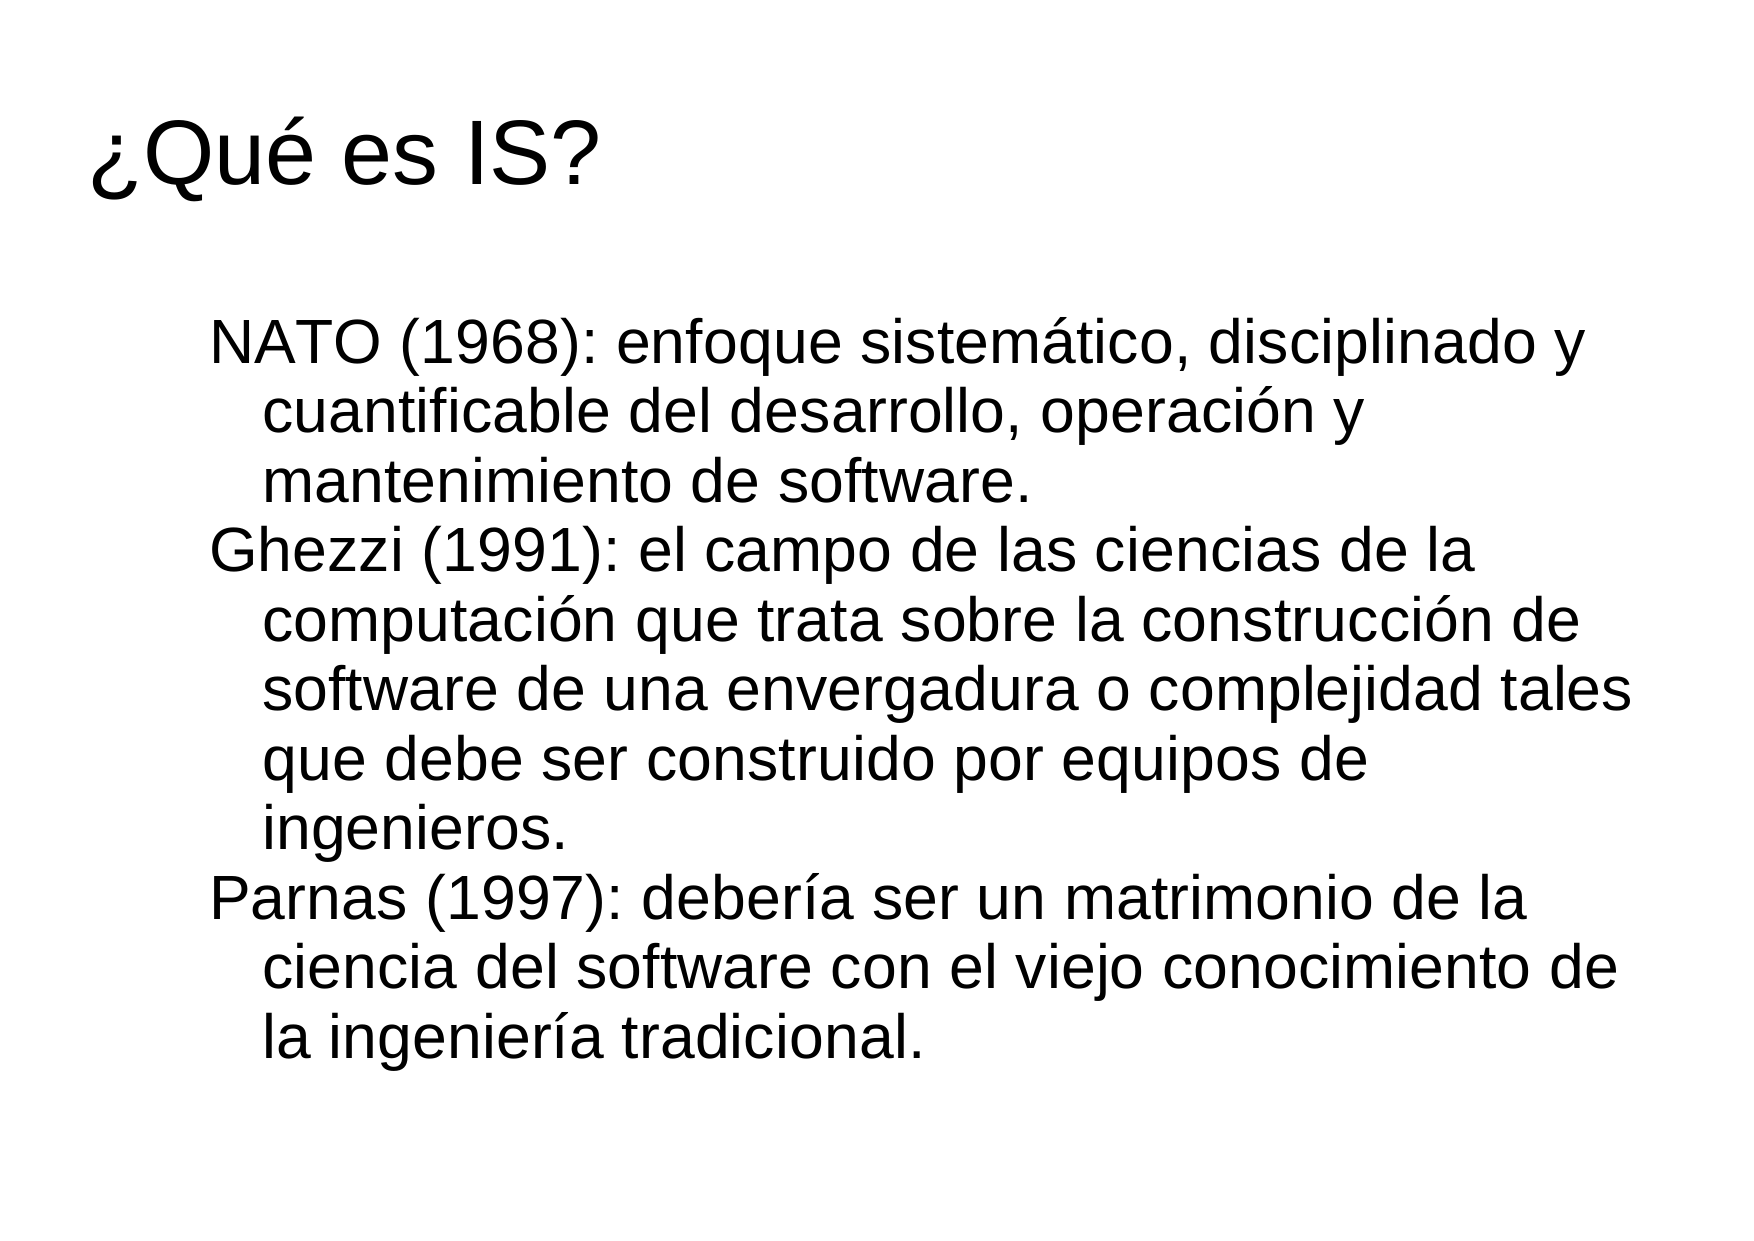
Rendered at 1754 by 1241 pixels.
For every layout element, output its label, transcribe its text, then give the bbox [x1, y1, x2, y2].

list NATO (1968): enfoque sistemático, disciplinado y cuantificable del desarrollo, operación y mantenimiento de software. Ghezzi (1991): el campo de las ciencias de la computación que trata sobre la construcción de software de una envergadura o complejidad tales que debe ser construido por equipos de ingenieros. Parnas (1997): debería ser un matrimonio de la ciencia del software con el viejo conocimiento de la ingeniería tradicional. [191, 306, 1690, 1167]
title ¿Qué es IS? [87, 49, 1667, 257]
